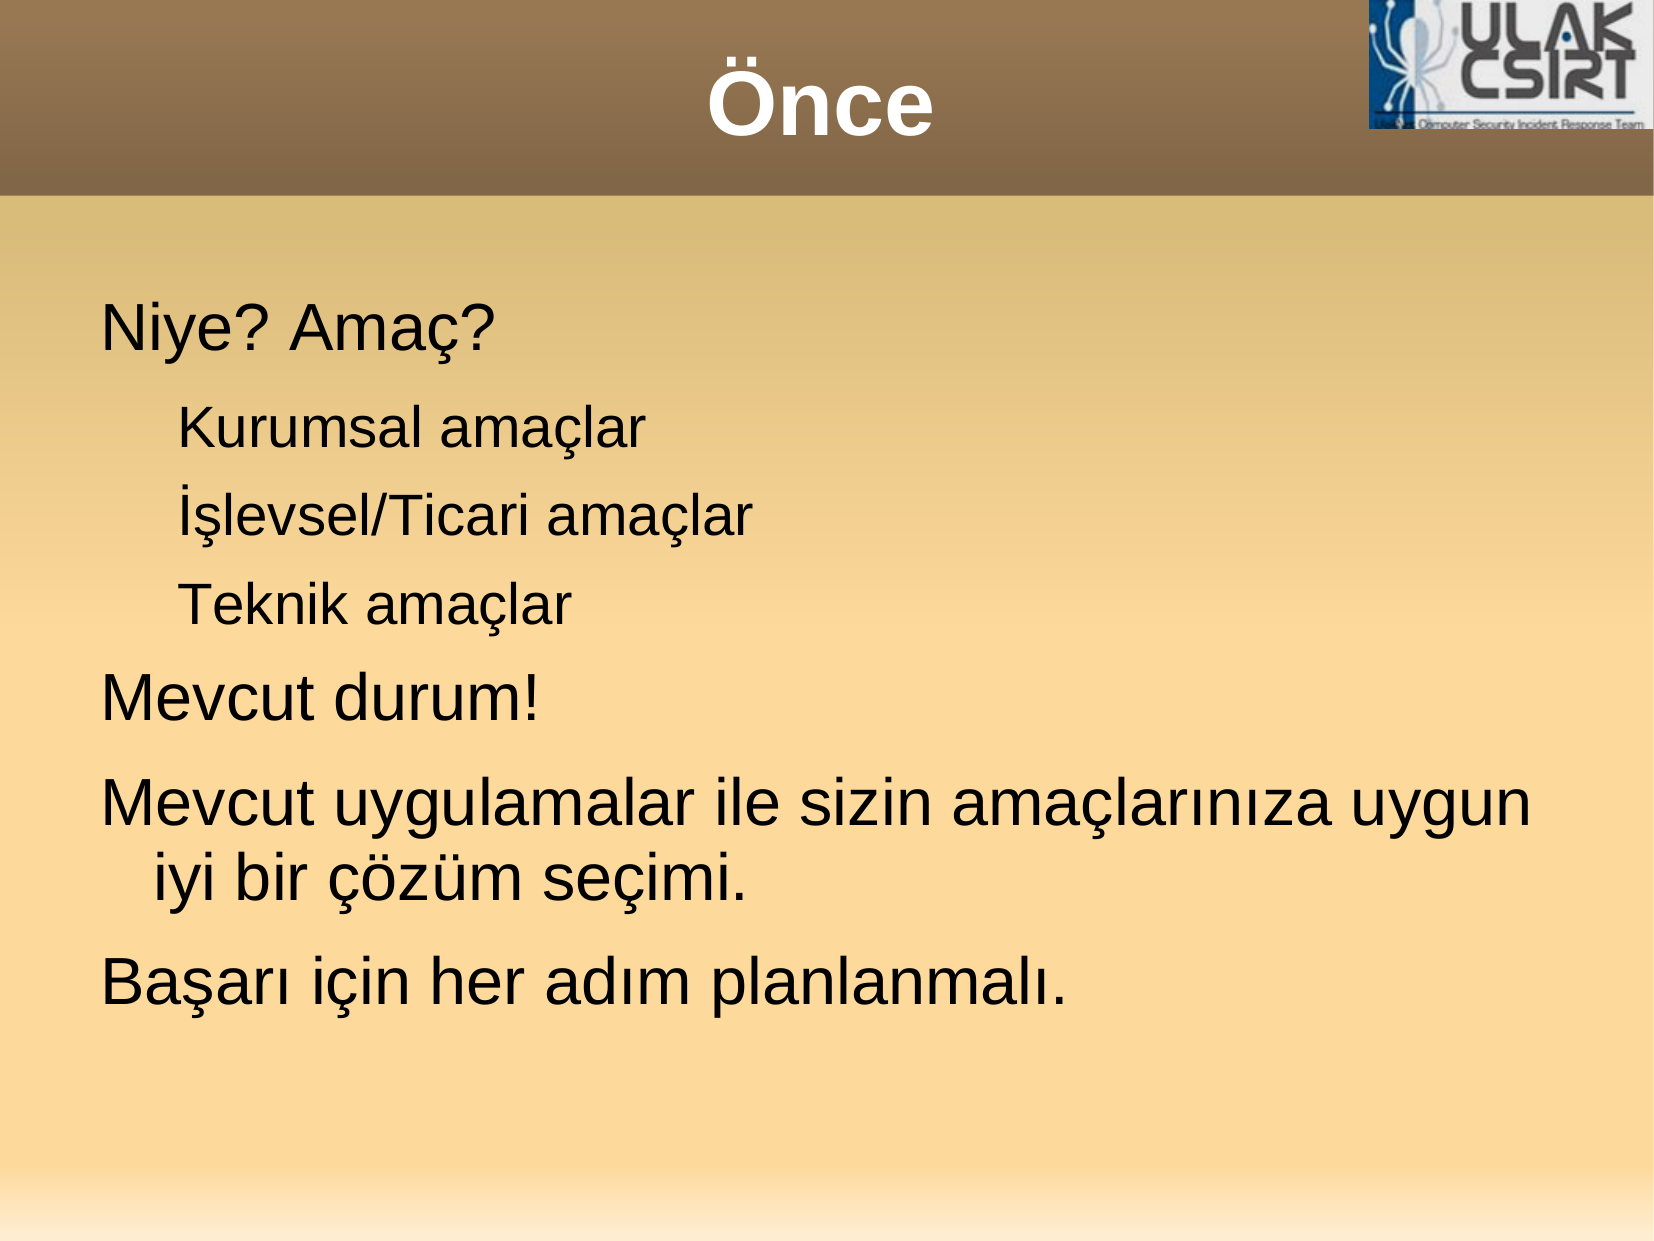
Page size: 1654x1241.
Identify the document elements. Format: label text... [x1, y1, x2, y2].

list Niye? Amaç? Kurumsal amaçlar İşlevsel/Ticari amaçlar Teknik amaçlar Mevcut durum! Mevcut uygulamalar ile sizin amaçlarınıza uygun iyi bir çözüm seçimi. Başarı için her adım planlanmalı. [82, 290, 1571, 1094]
title Önce [76, 7, 1565, 200]
picture [0, 0, 1654, 1241]
